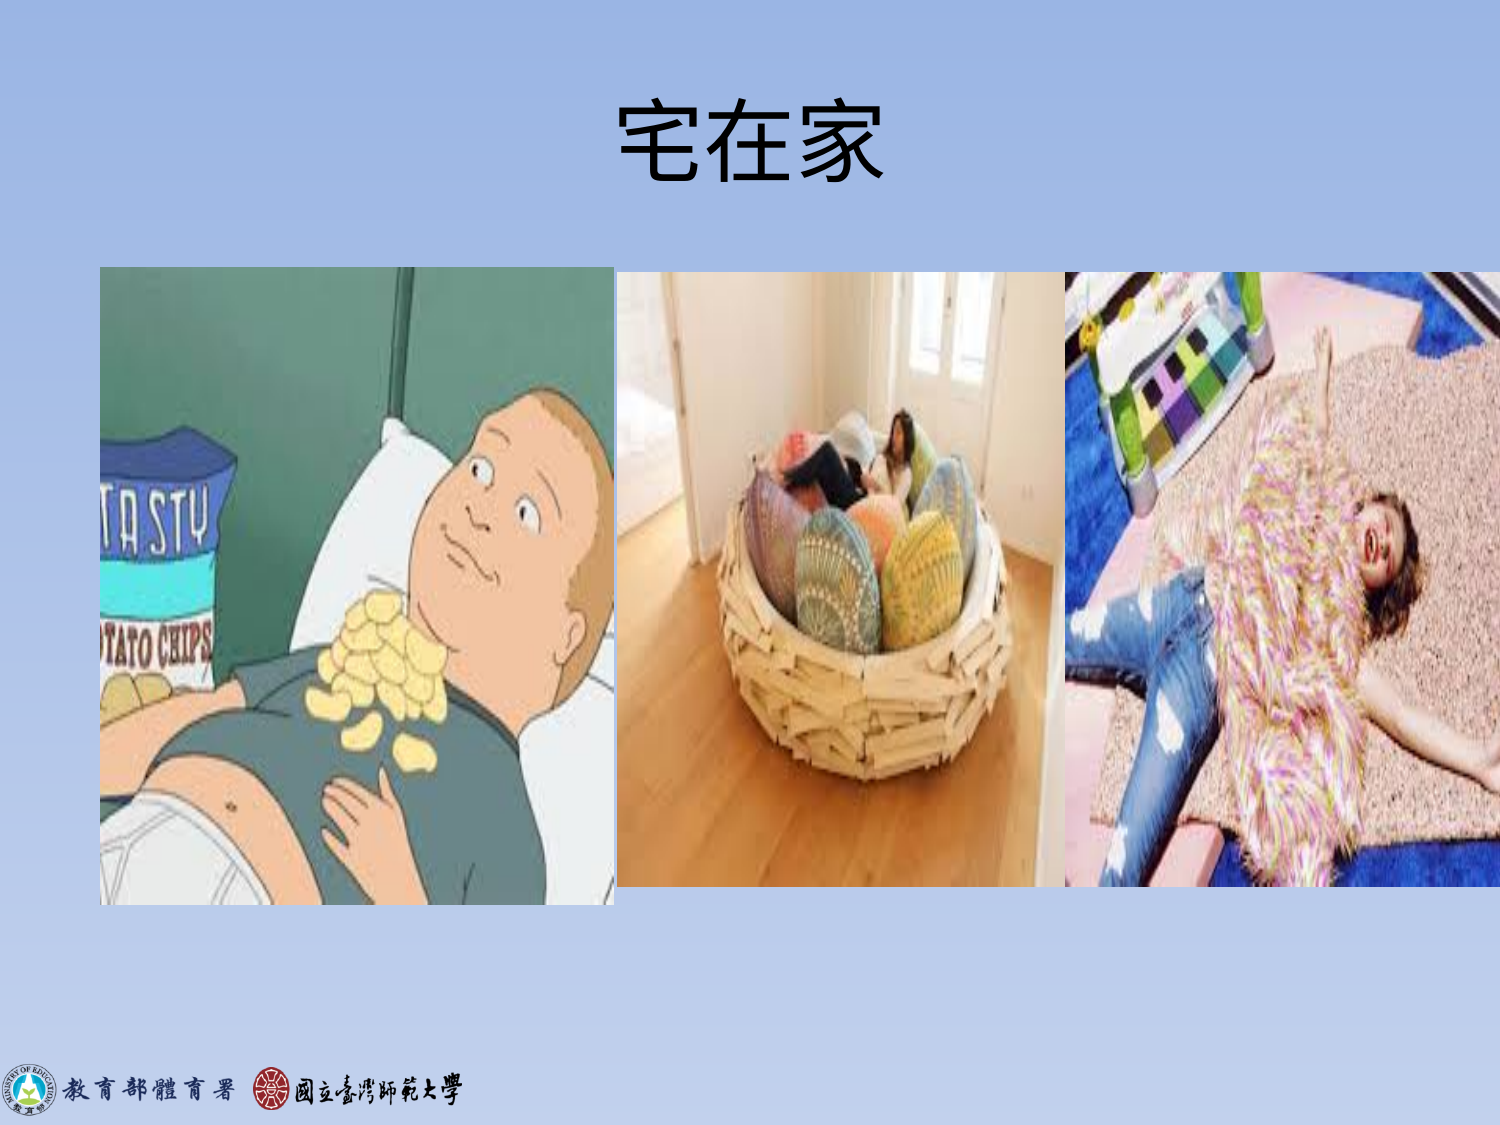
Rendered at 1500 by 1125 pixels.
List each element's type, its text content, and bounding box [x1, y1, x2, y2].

picture [617, 272, 1500, 887]
title 宅在家 [75, 45, 1426, 233]
picture [100, 267, 614, 906]
